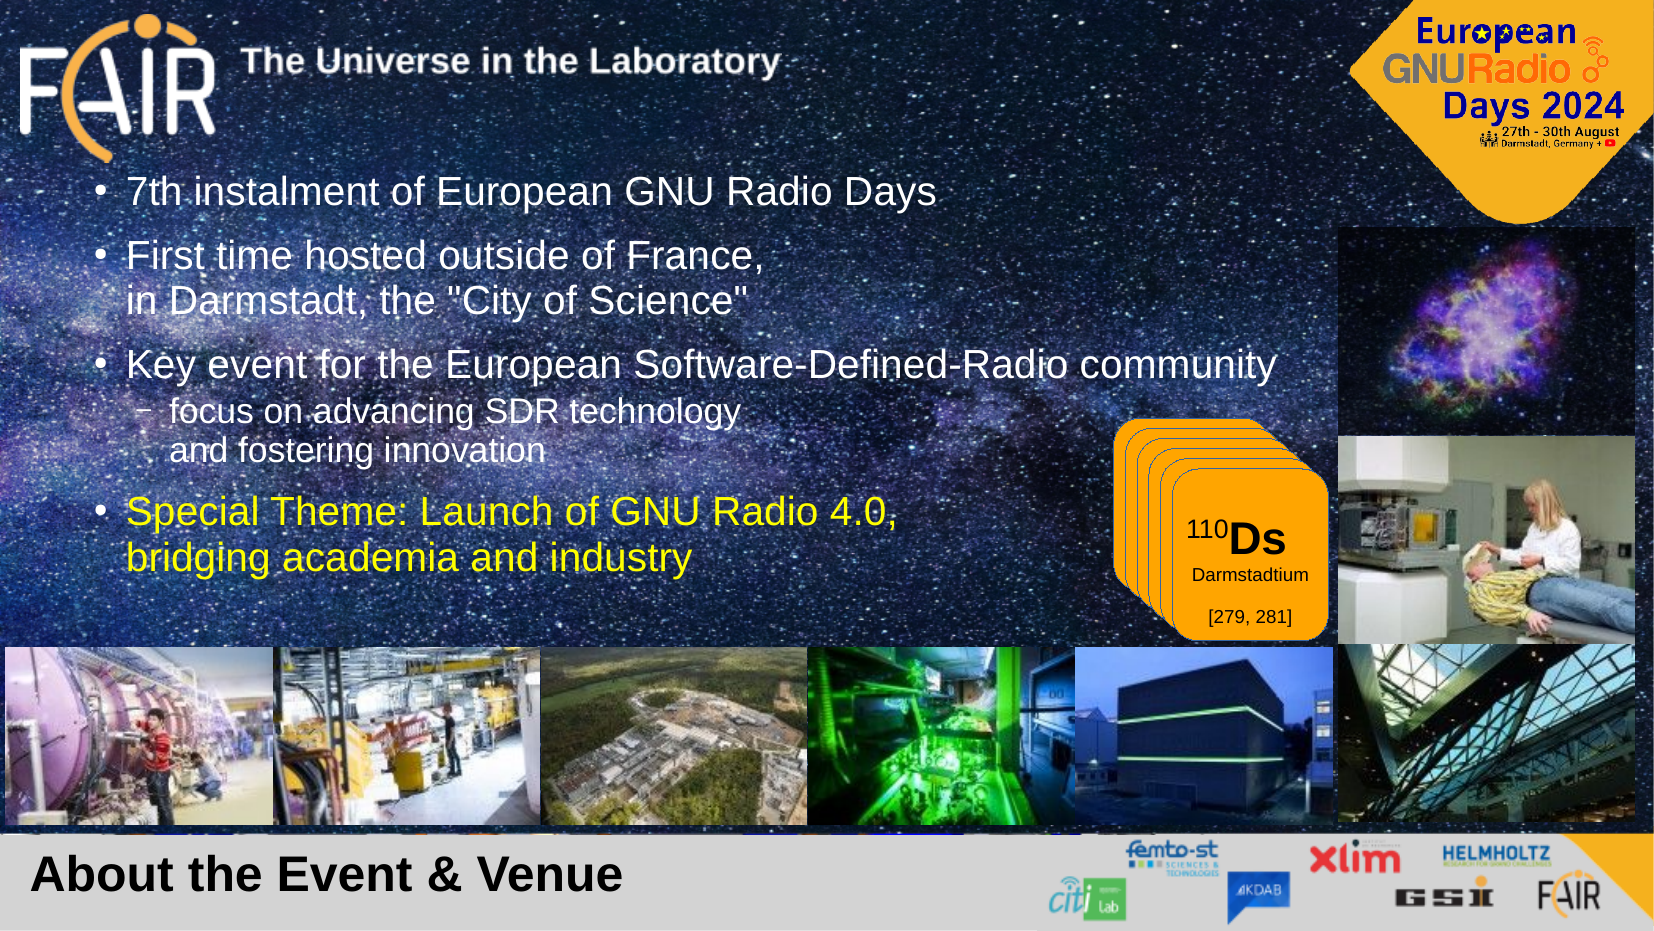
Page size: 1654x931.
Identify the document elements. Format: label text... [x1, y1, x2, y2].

picture [0, 0, 1654, 931]
text_box 110Ds Darmstadtium [279, 281] [1125, 428, 1278, 598]
text_box 110Ds Darmstadtium [279, 281] [1160, 458, 1312, 628]
text_box 110Ds Darmstadtium [279, 281] [1137, 438, 1289, 608]
text_box 110Ds Darmstadtium [279, 281] [1148, 448, 1301, 619]
text_box 110Ds Darmstadtium [279, 281] [1113, 418, 1266, 588]
title About the Event & Venue [29, 832, 1518, 917]
list 7th instalment of European GNU Radio Days First time hosted outside of France, in Darmstadt, the "City of Science" Key event for the European Software-Defined-Radio community focus on advancing SDR technology and fostering innovation Special Theme: Launch of GNU Radio 4.0, bridging academia and industry [82, 168, 1310, 610]
text_box 110Ds Darmstadtium [279, 281] [1172, 468, 1329, 641]
